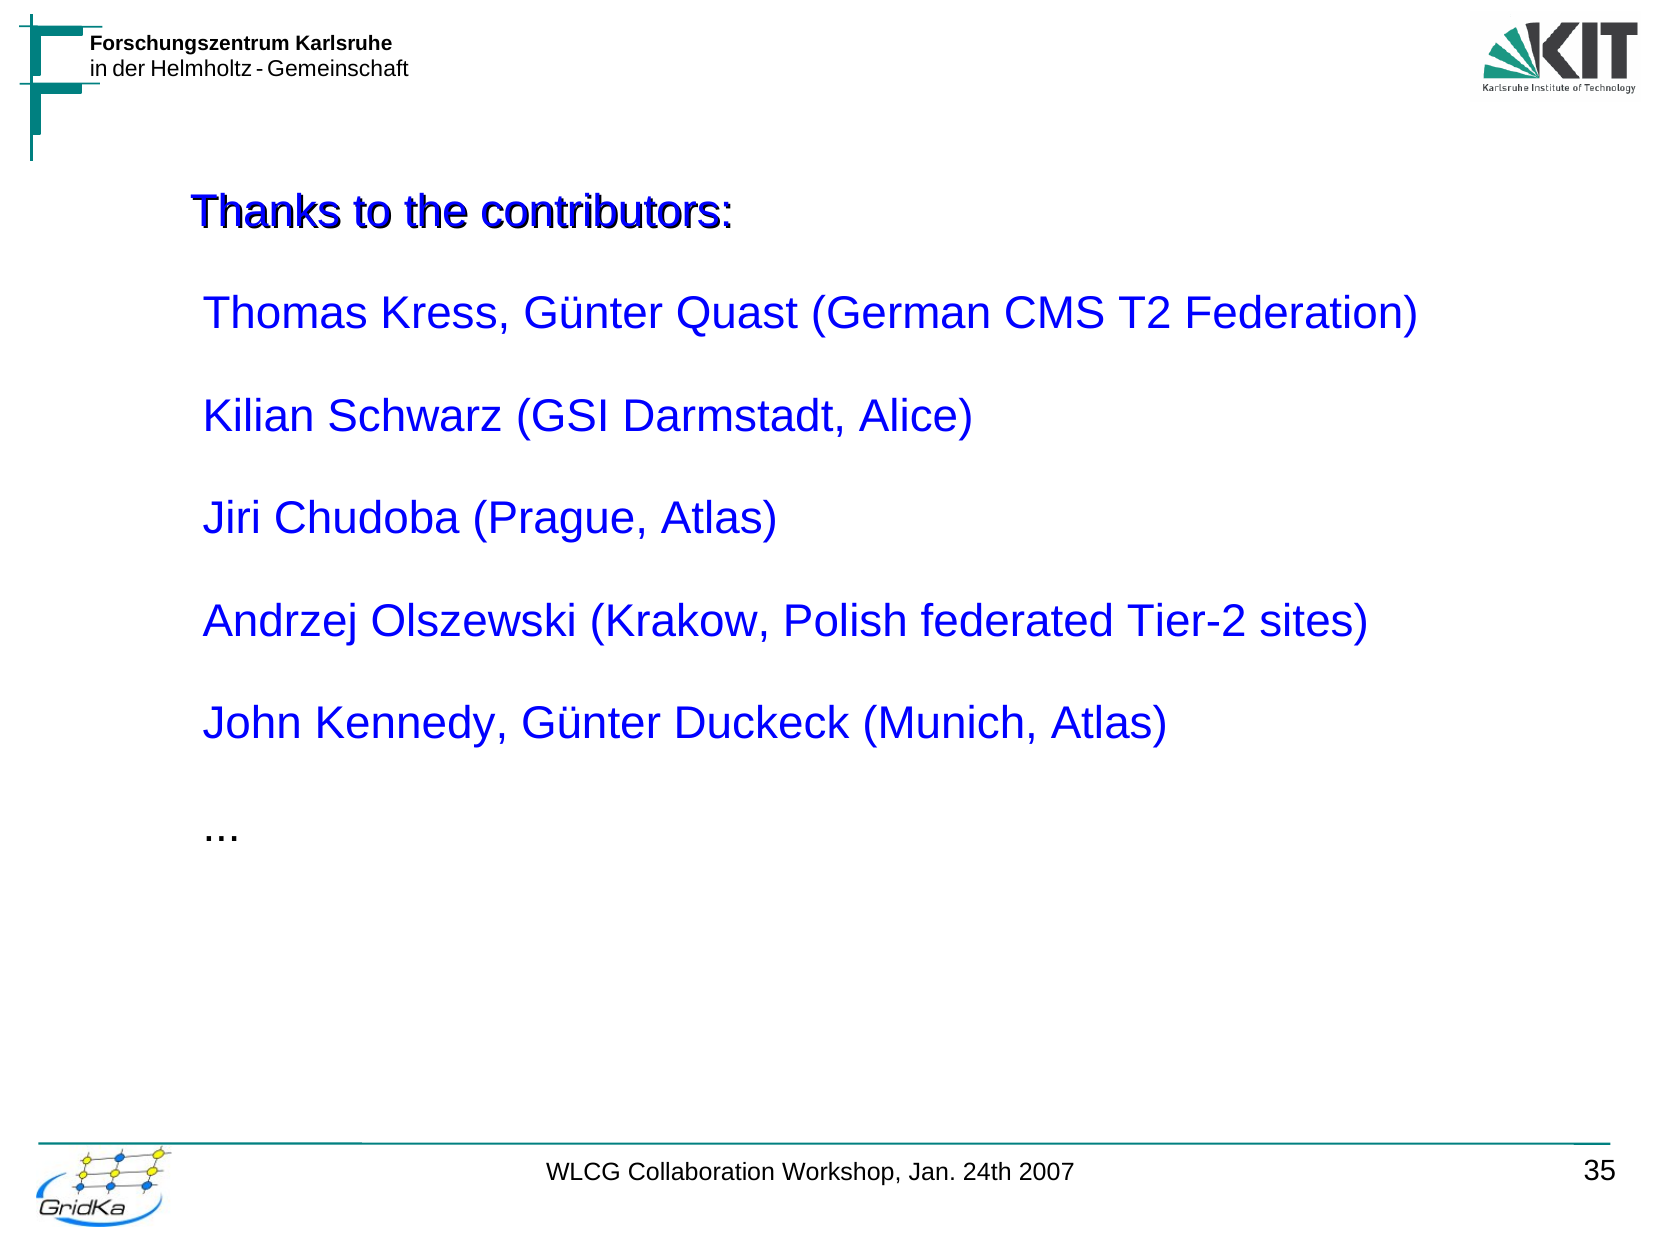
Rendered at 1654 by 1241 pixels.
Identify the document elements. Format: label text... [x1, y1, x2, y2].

picture [36, 1145, 172, 1227]
picture [1470, 11, 1641, 102]
text_box Thanks to the contributors: Thomas Kress, Günter Quast (German CMS T2 Federation) Kilian Schwarz (GSI Darmstadt, Alice) Jiri Chudoba (Prague, Atlas) Andrzej Olszewski (Krakow, Polish federated Tier-2 sites) John Kennedy, Günter Duckeck (Munich, Atlas) ... [174, 177, 1450, 859]
